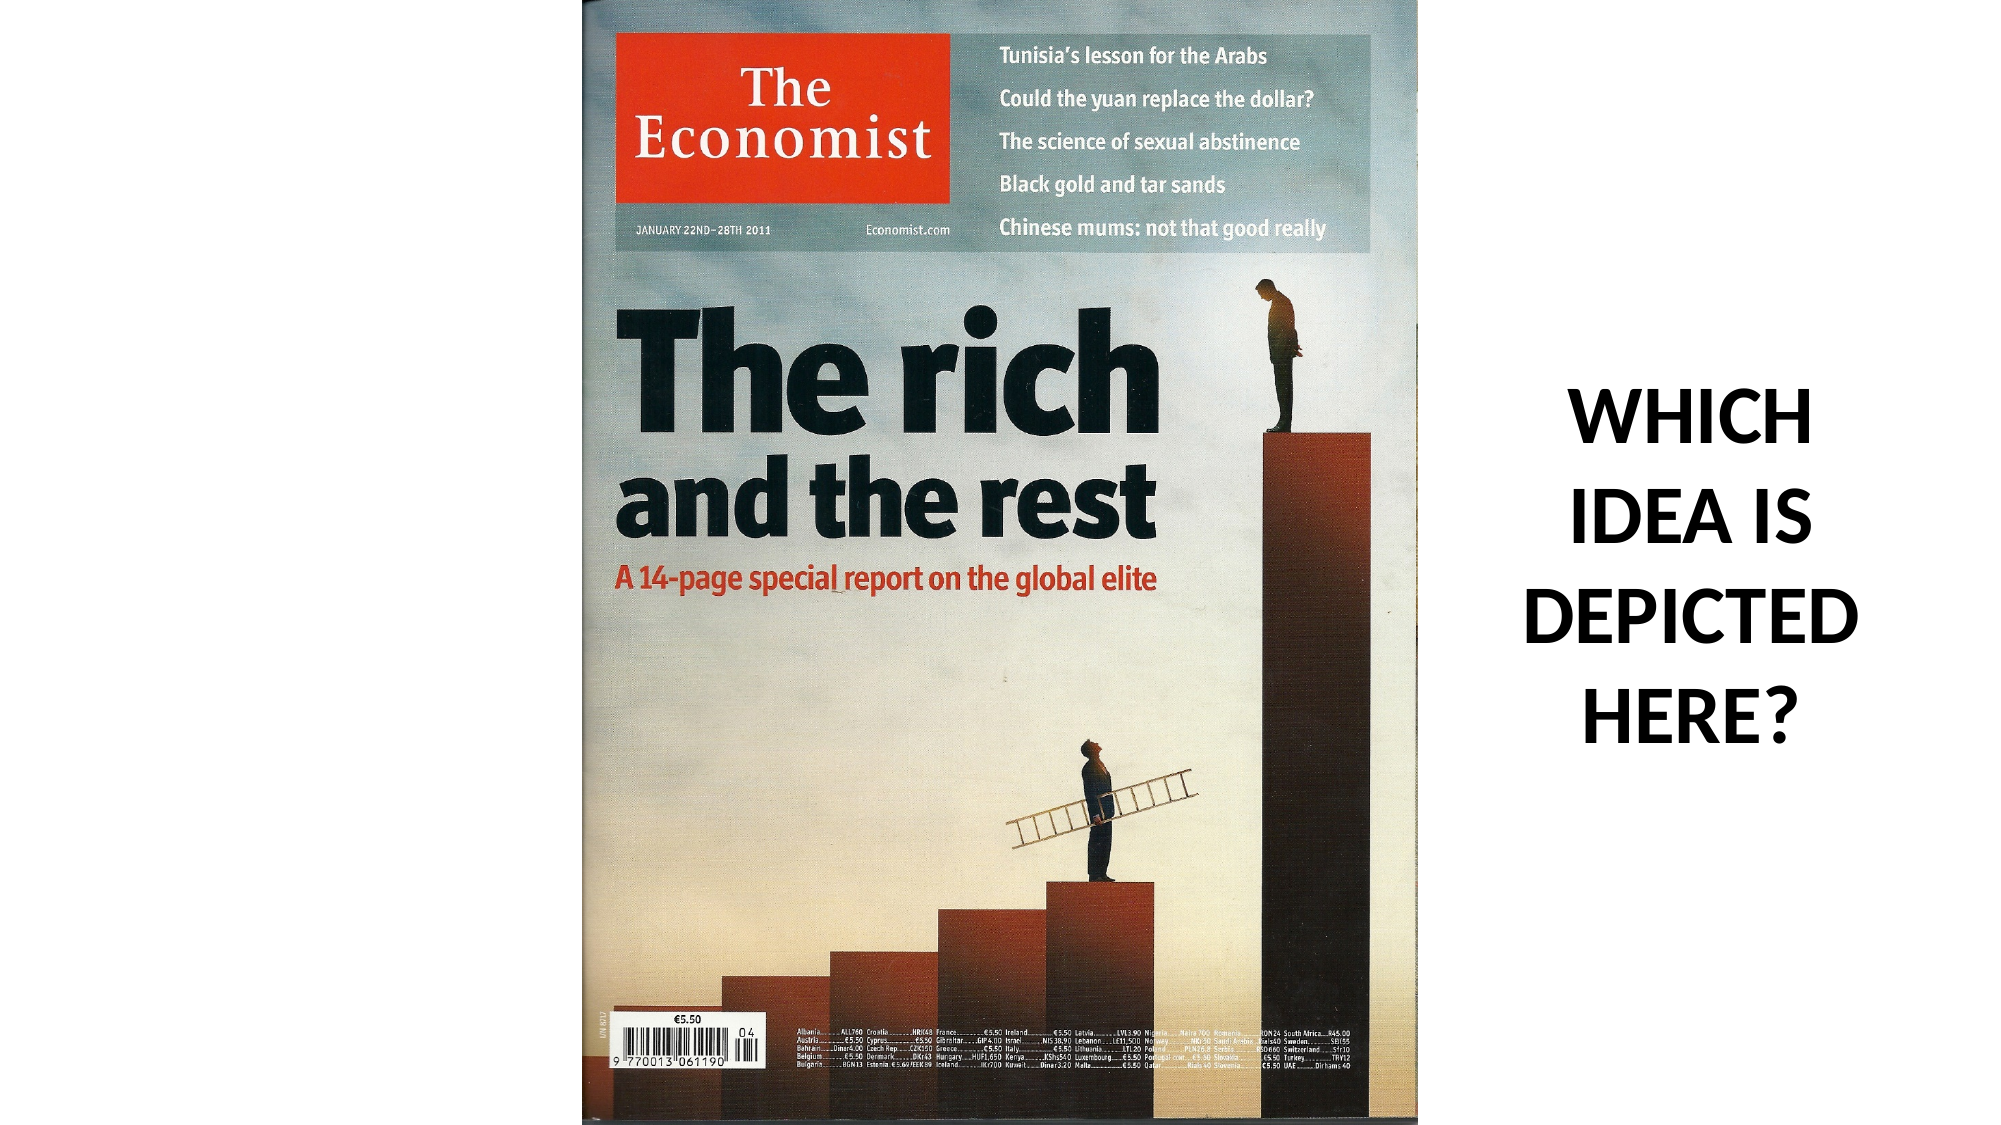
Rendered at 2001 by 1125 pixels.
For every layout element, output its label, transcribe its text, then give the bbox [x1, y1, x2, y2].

text_box WHICH IDEA IS DEPICTED HERE? [1495, 352, 1887, 773]
picture [582, 0, 1418, 1125]
